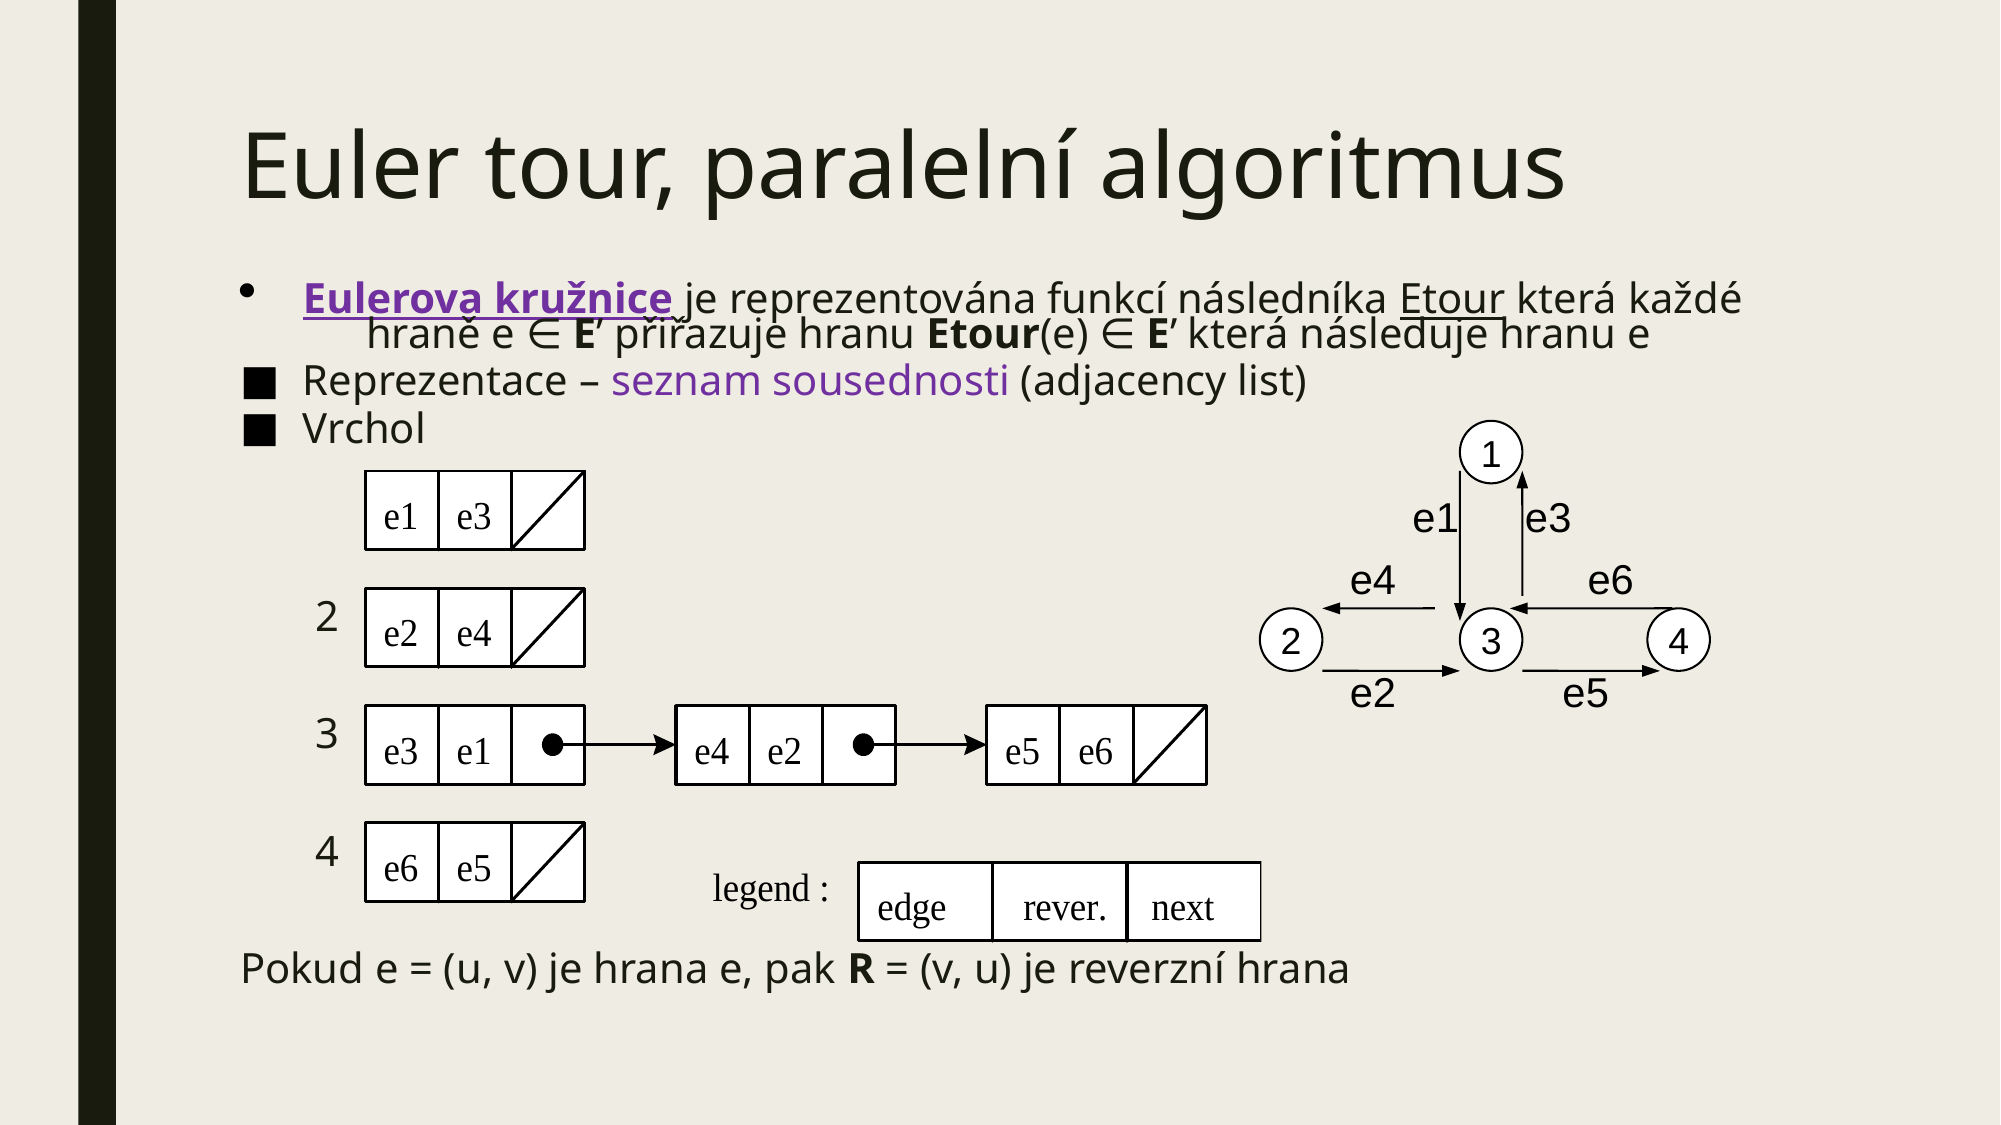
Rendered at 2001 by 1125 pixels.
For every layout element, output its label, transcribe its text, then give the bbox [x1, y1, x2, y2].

text_box e3 [1509, 483, 1587, 549]
text_box e1 [1397, 483, 1474, 549]
text_box 1 [1459, 420, 1523, 484]
text_box 2 [1259, 608, 1323, 671]
text_box e2 [1334, 658, 1412, 724]
picture [361, 470, 1262, 945]
text_box 4 [1647, 608, 1710, 671]
title Euler tour, paralelní algoritmus [225, 112, 1801, 277]
text_box e5 [1547, 658, 1624, 724]
list Eulerova kružnice je reprezentována funkcí následníka Etour která každé hraně e ∈ E’ přiřazuje hranu Etour(e) ∈ E’ která následuje hranu e Reprezentace – seznam sousednosti (adjacency list) Vrchol 1 2 3 4 Pokud e = (u, v) je hrana e, pak R = (v, u) je reverzní hrana [225, 277, 1852, 1088]
text_box 3 [1459, 608, 1523, 671]
text_box e4 [1334, 545, 1412, 611]
text_box e6 [1572, 545, 1649, 611]
